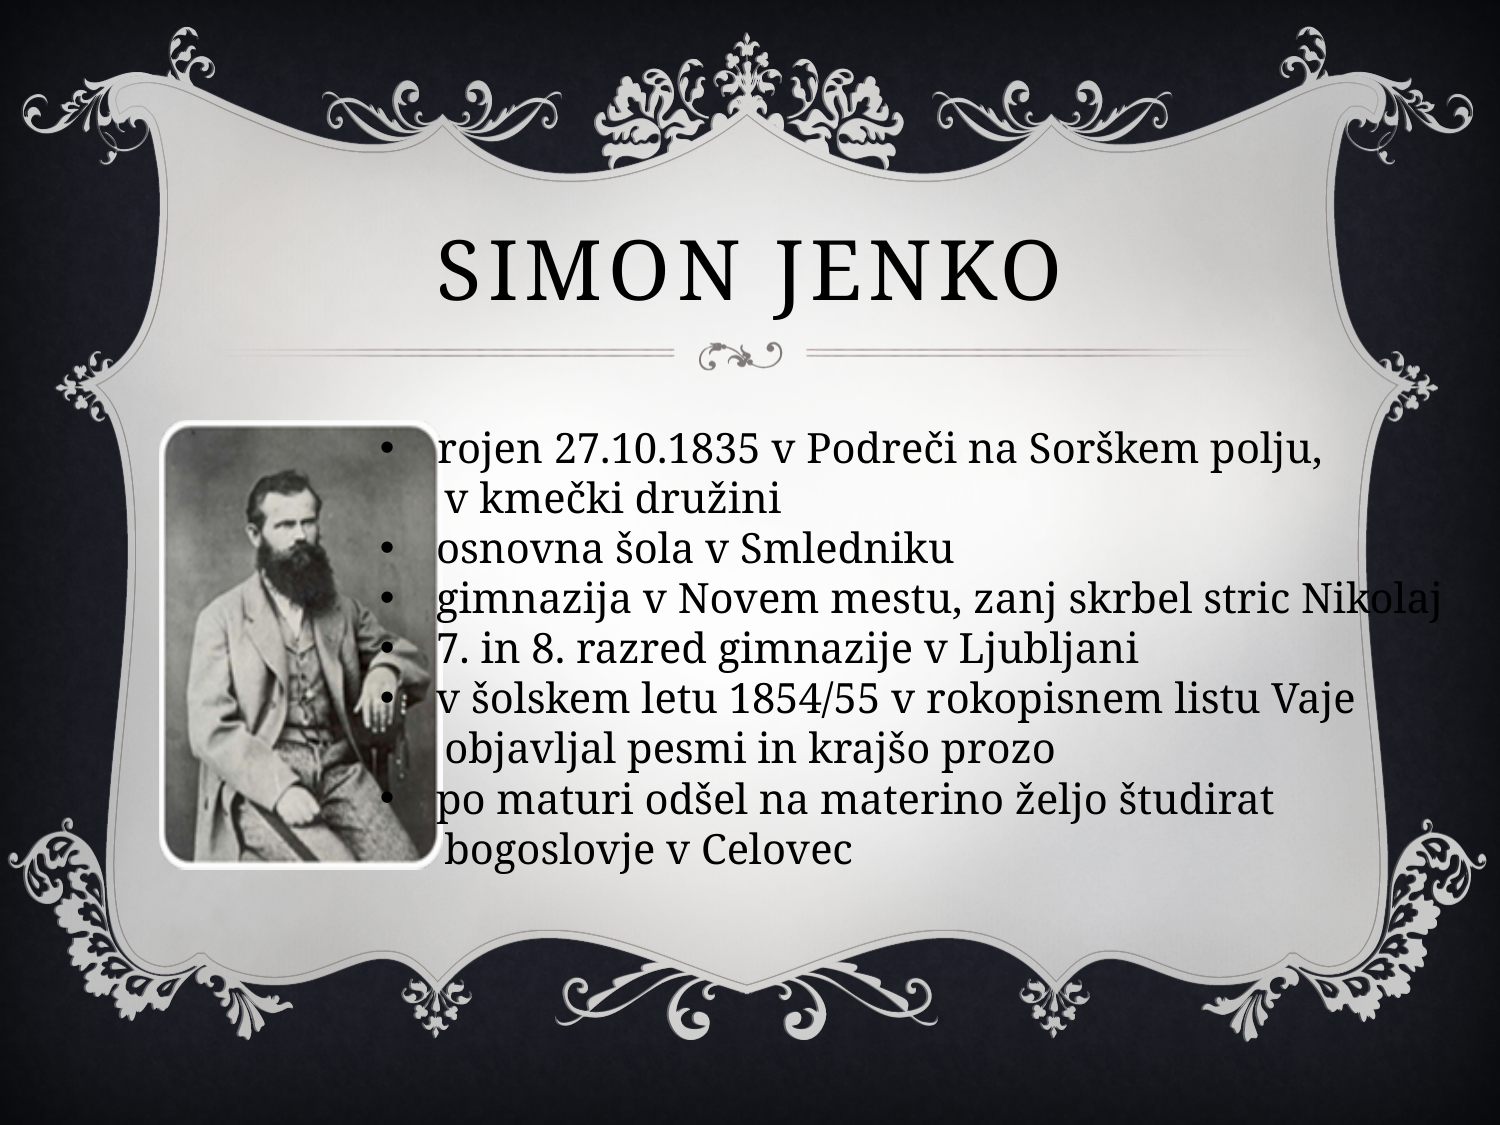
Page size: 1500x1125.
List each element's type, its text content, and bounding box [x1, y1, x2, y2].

title SIMON JENKO [225, 212, 1275, 325]
text_box rojen 27.10.1835 v Podreči na Sorškem polju, v kmečki družini osnovna šola v Smledniku gimnazija v Novem mestu, zanj skrbel stric Nikolaj 7. in 8. razred gimnazije v Ljubljani v šolskem letu 1854/55 v rokopisnem listu Vaje objavljal pesmi in krajšo prozo po maturi odšel na materino željo študirat bogoslovje v Celovec [365, 414, 1458, 880]
picture [0, 0, 1500, 1125]
